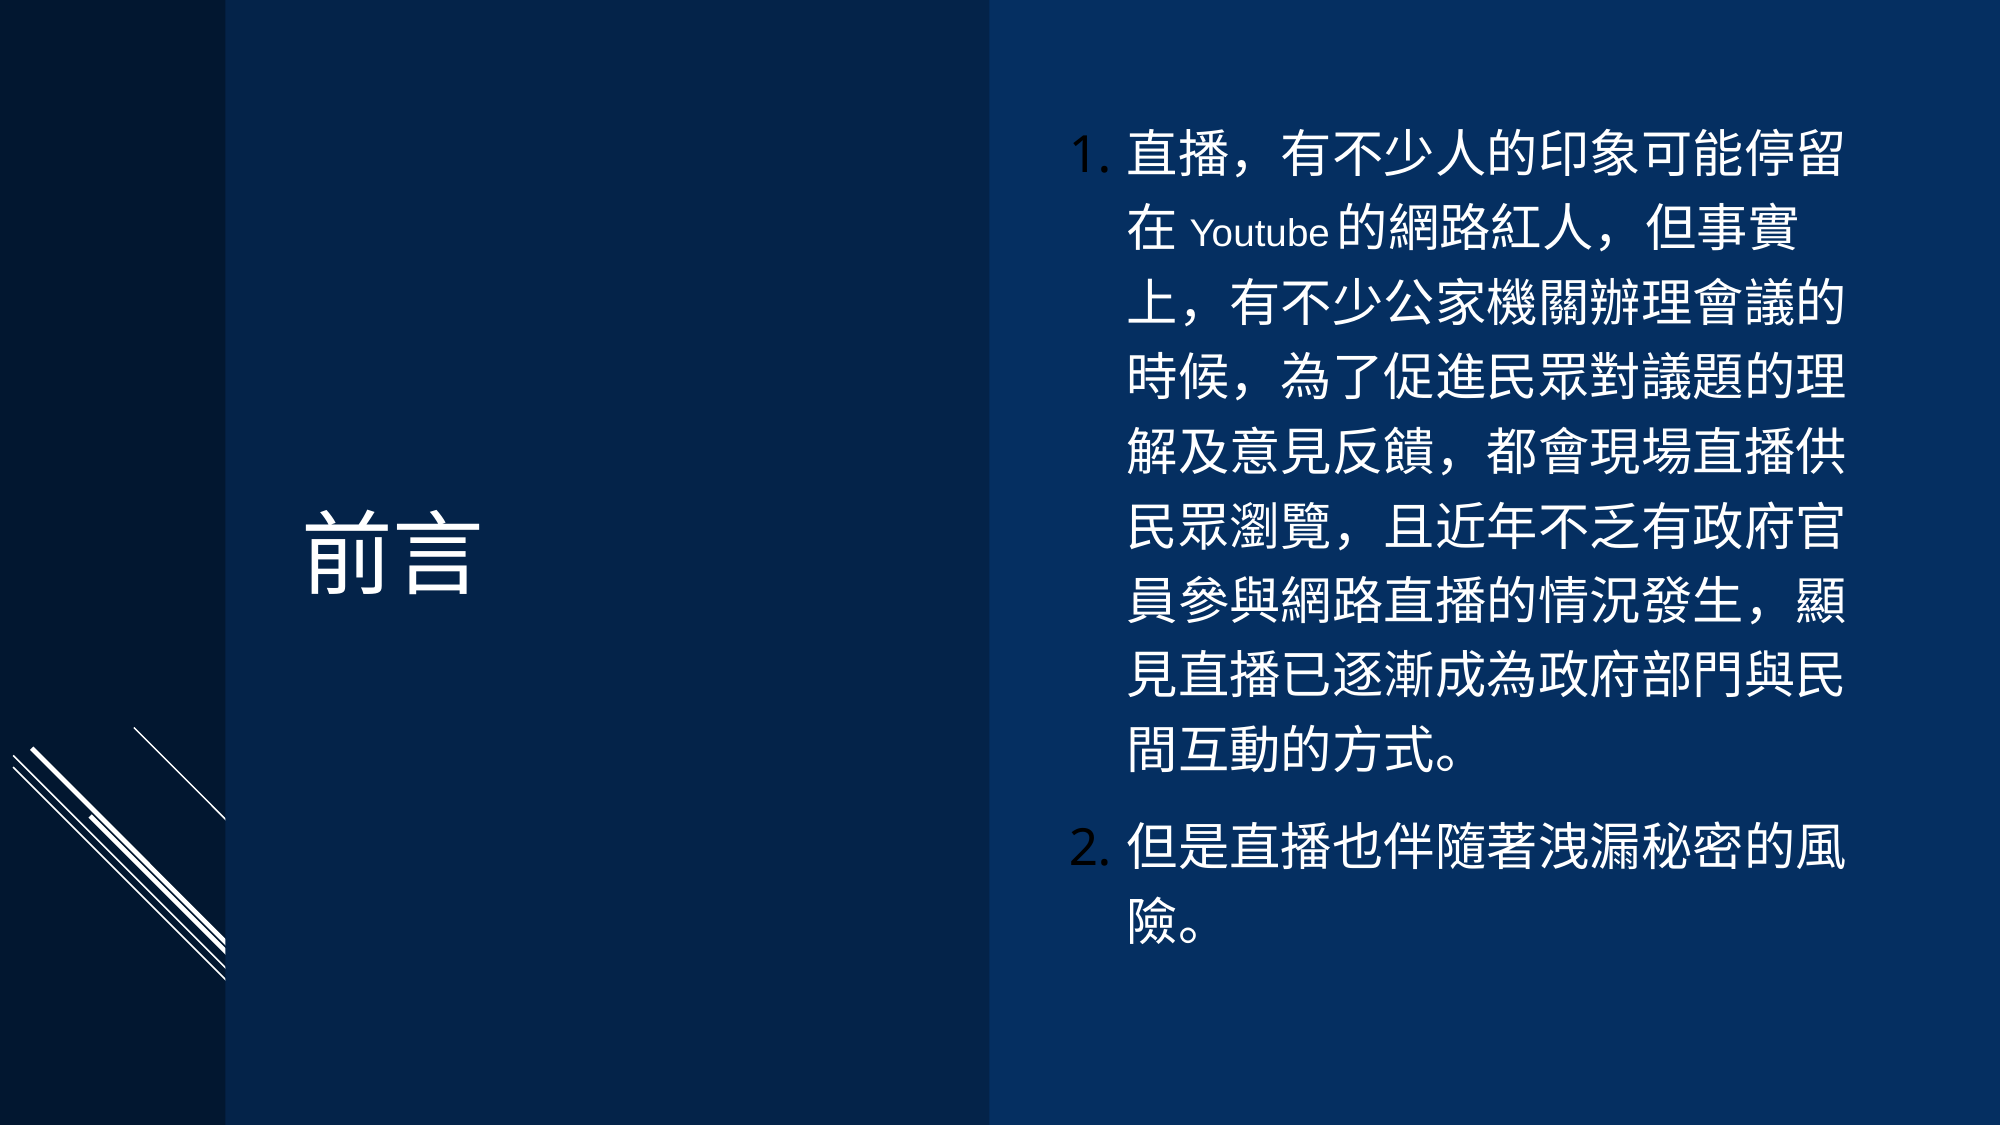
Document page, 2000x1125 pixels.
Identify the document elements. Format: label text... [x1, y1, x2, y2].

list 直播，有不少人的印象可能停留在Youtube的網路紅人，但事實上，有不少公家機關辦理會議的時候，為了促進民眾對議題的理解及意見反饋，都會現場直播供民眾瀏覽，且近年不乏有政府官員參與網路直播的情況發生，顯見直播已逐漸成為政府部門與民間互動的方式。 但是直播也伴隨著洩漏秘密的風險。 [1068, 112, 1849, 1000]
text_box [0, 0, 2000, 1125]
title 前言 [301, 112, 909, 984]
